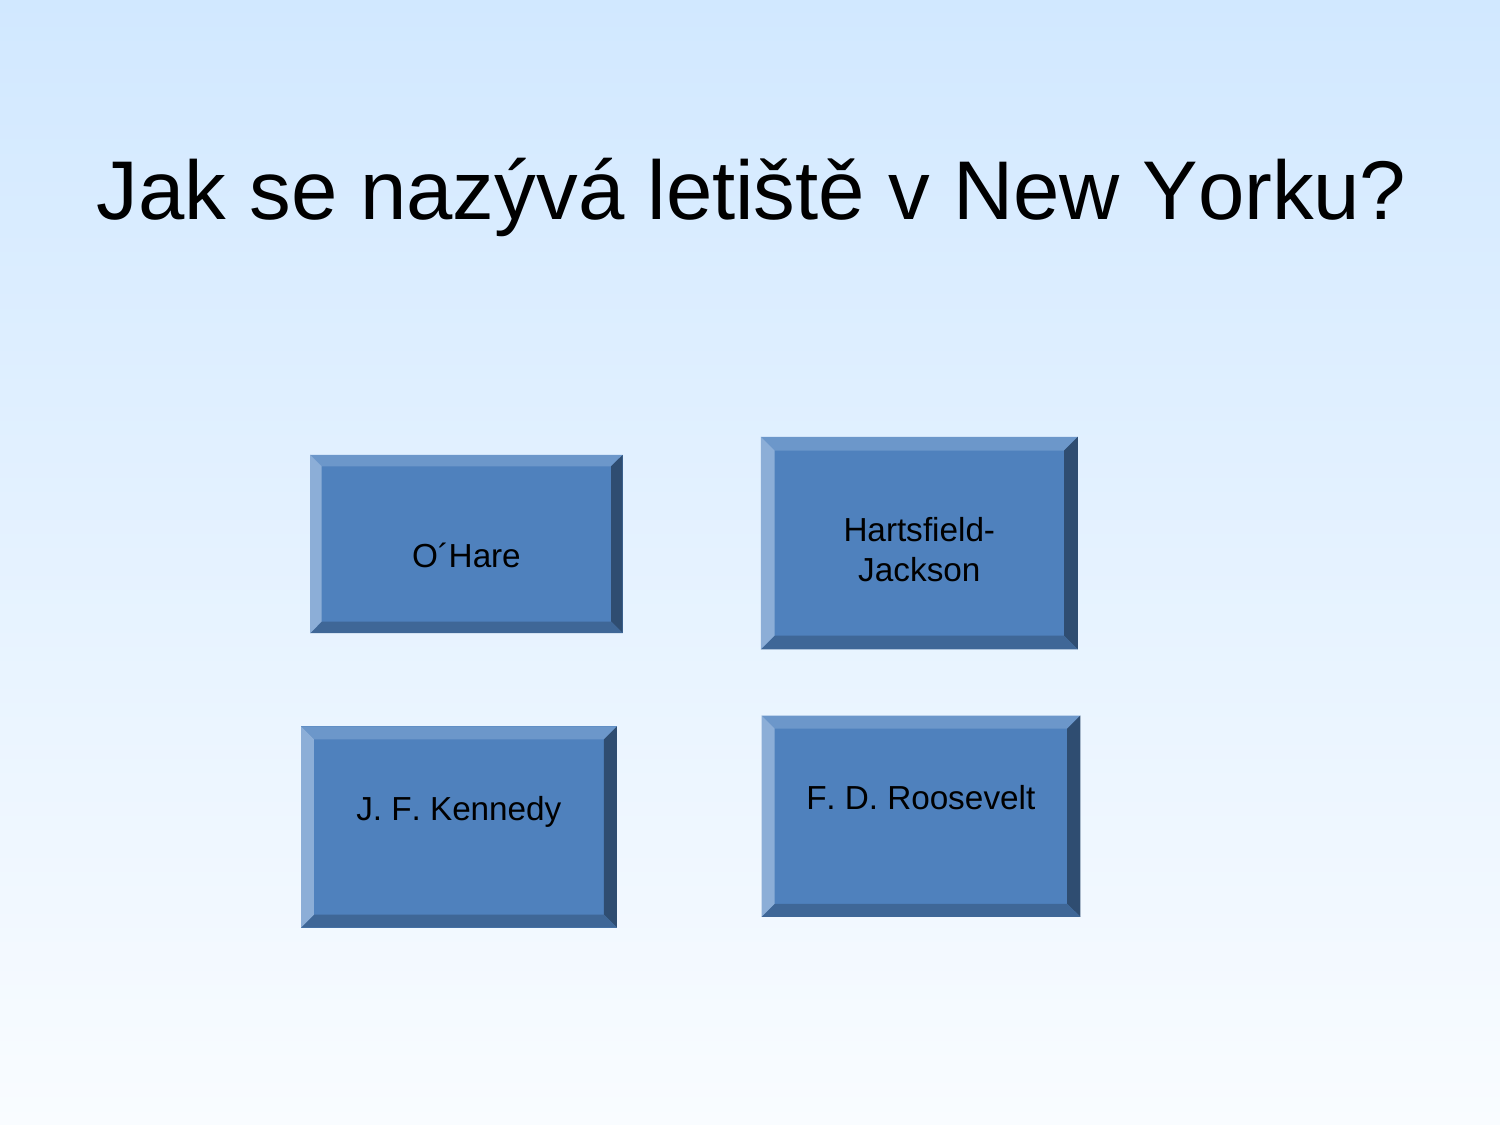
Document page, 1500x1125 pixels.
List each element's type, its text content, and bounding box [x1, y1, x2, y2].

text_box F. D. Roosevelt [775, 729, 1067, 903]
text_box J. F. Kennedy [314, 740, 603, 914]
text_box Hartsfield-Jackson [775, 451, 1064, 635]
title Jak se nazývá letiště v New Yorku? [76, 113, 1427, 268]
text_box O´Hare [322, 467, 611, 621]
